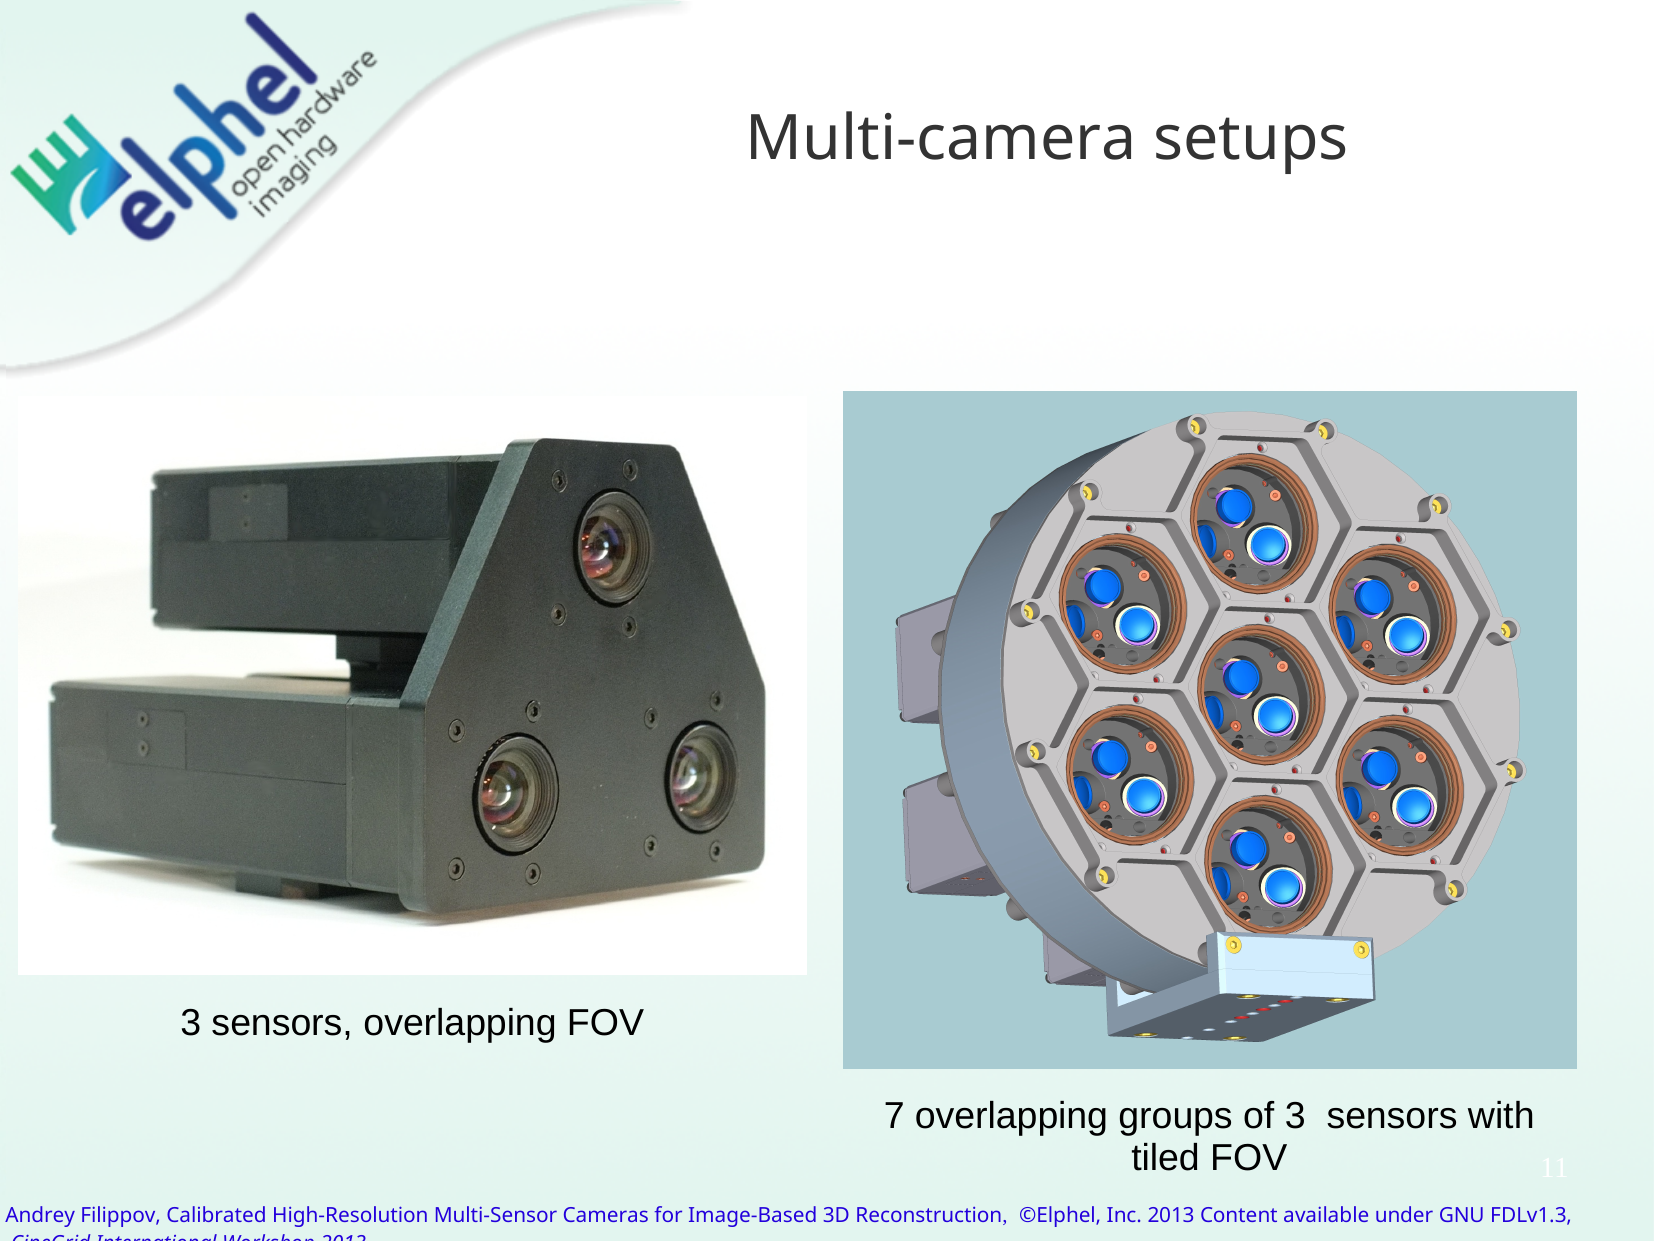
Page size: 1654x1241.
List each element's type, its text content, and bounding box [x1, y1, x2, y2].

title Multi-camera setups [479, 27, 1632, 244]
picture [0, 0, 1654, 1241]
text_box 7 overlapping groups of 3 sensors with tiled FOV [843, 1087, 1575, 1187]
text_box 3 sensors, overlapping FOV [18, 993, 807, 1069]
